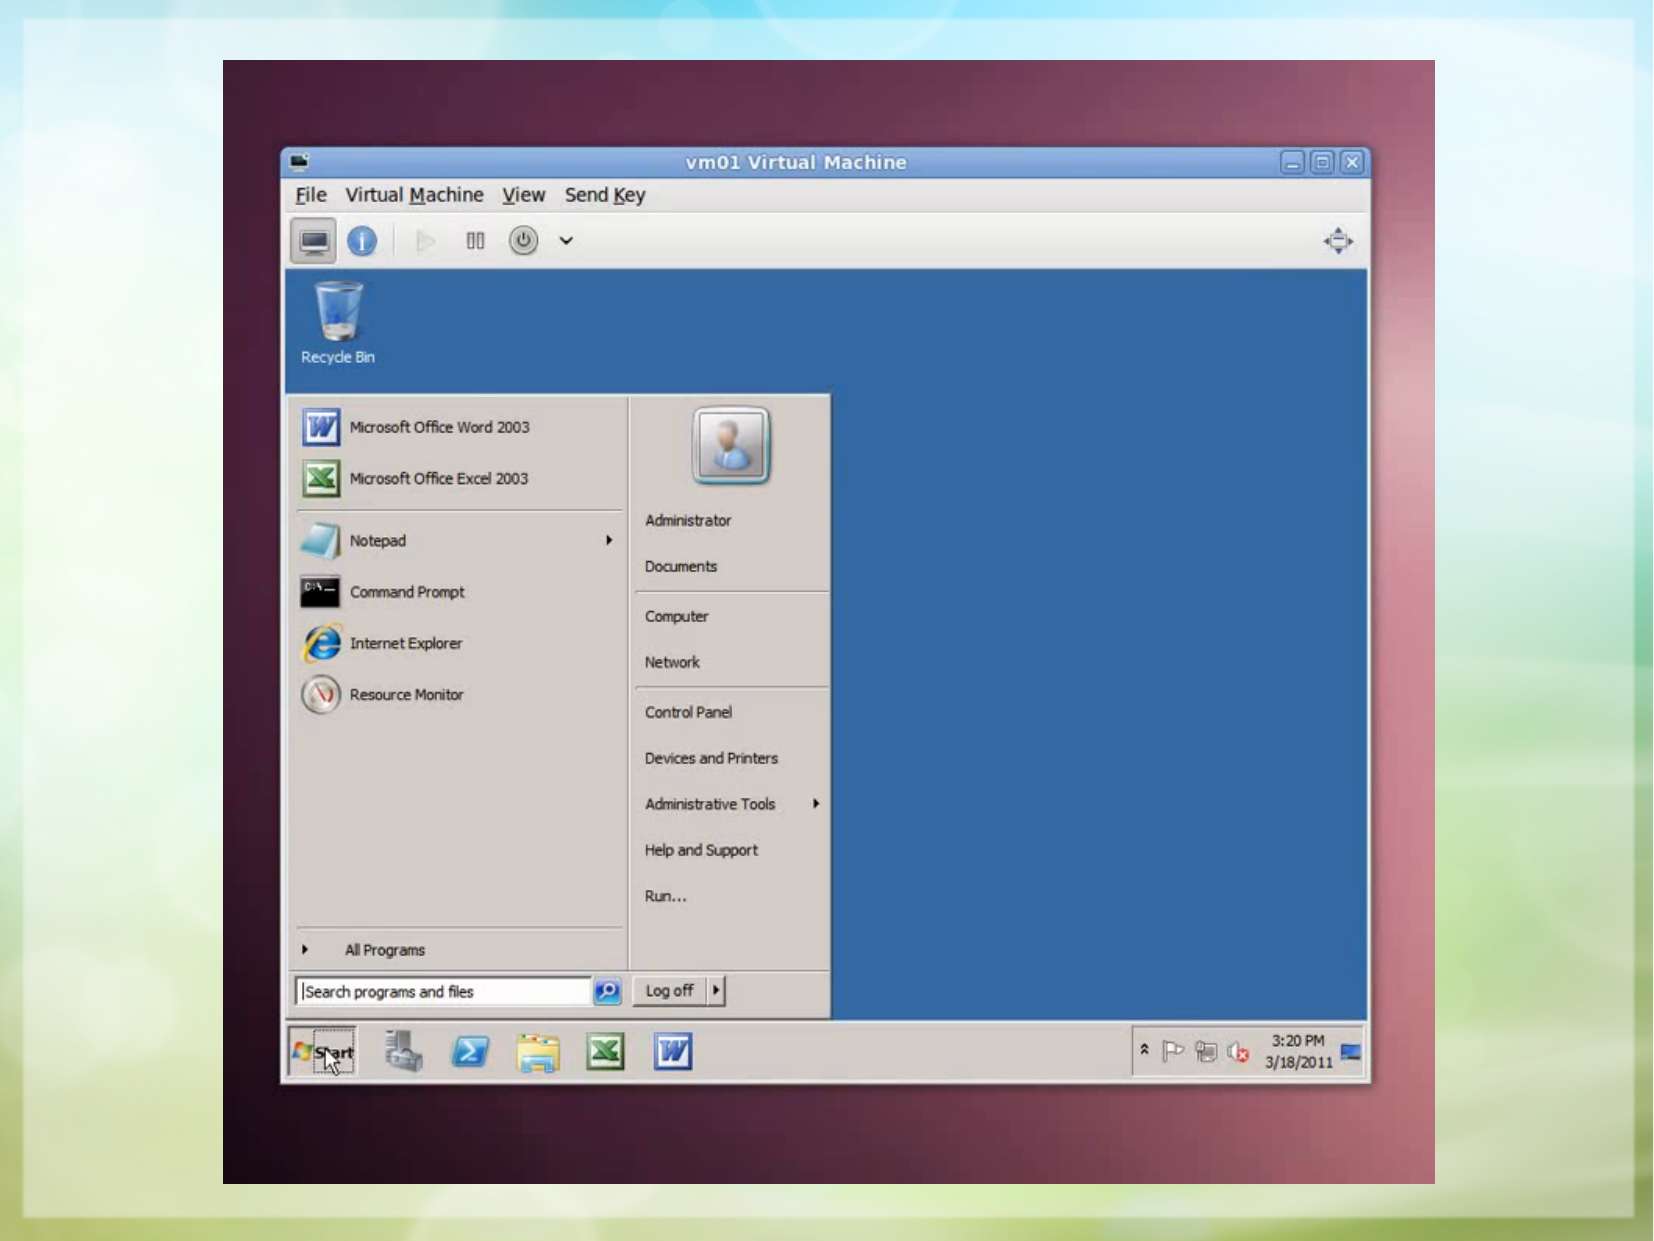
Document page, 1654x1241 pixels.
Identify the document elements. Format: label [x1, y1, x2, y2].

picture [0, 0, 1654, 1241]
subtitle [82, 0, 1571, 870]
text_box [222, 59, 1435, 1185]
